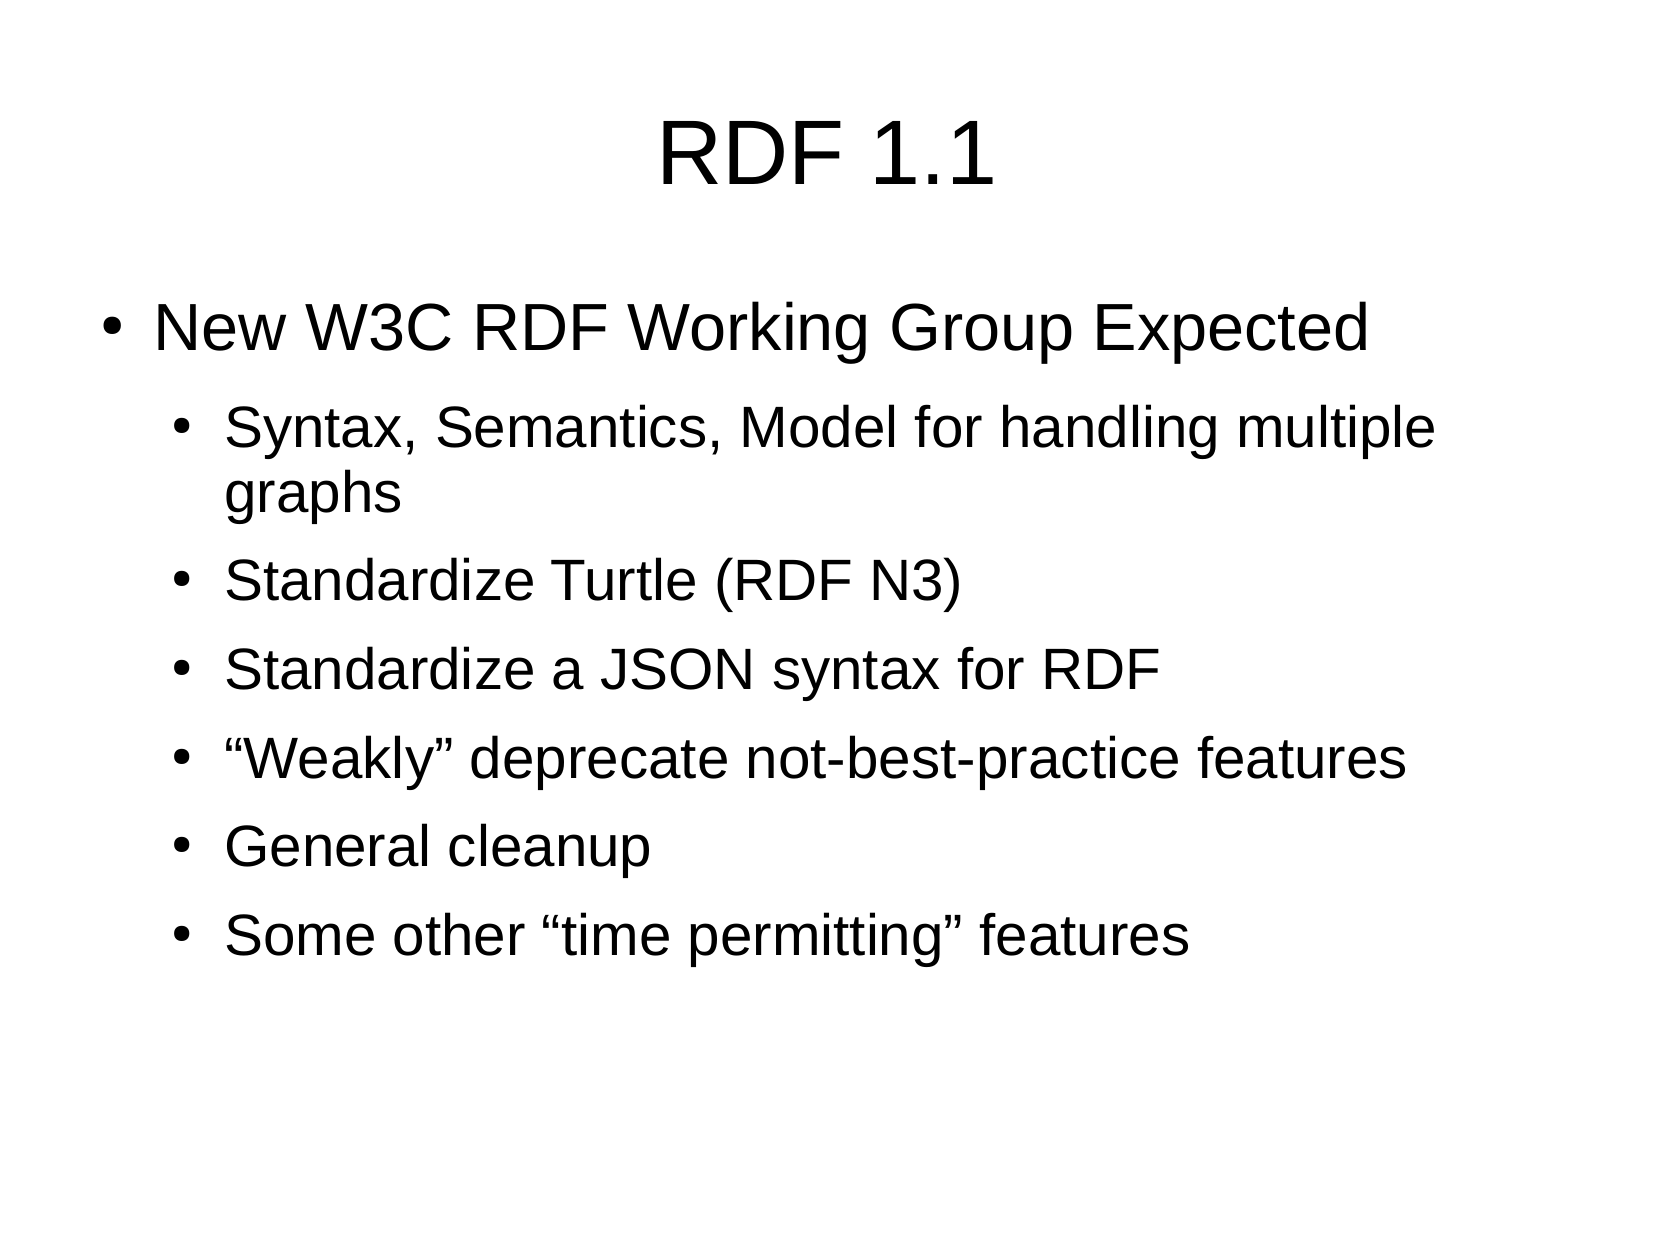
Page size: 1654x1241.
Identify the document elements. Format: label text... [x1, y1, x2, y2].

list New W3C RDF Working Group Expected Syntax, Semantics, Model for handling multiple graphs Standardize Turtle (RDF N3) Standardize a JSON syntax for RDF “Weakly” deprecate not-best-practice features General cleanup Some other “time permitting” features [82, 290, 1571, 1109]
title RDF 1.1 [82, 56, 1571, 250]
